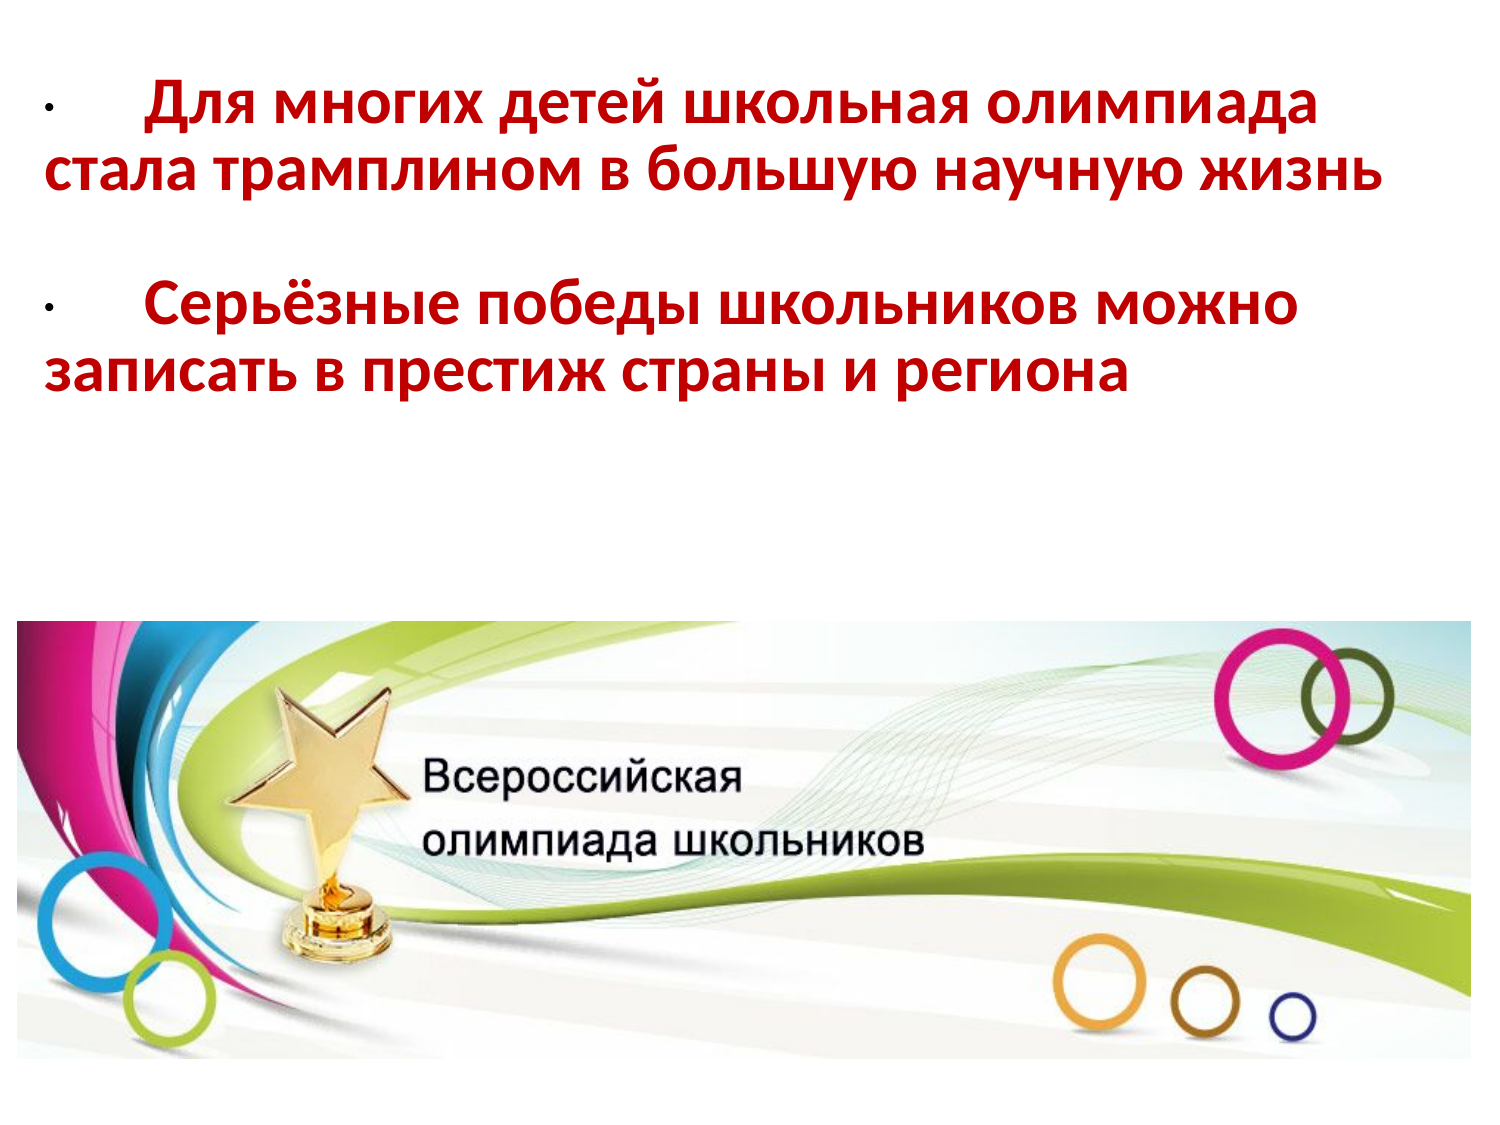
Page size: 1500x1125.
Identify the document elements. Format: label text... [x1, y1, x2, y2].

text_box Для многих детей школьная олимпиада стала трамплином в большую научную жизнь Серьёзные победы школьников можно записать в престиж страны и региона [29, 66, 1459, 491]
picture [17, 621, 1471, 1059]
